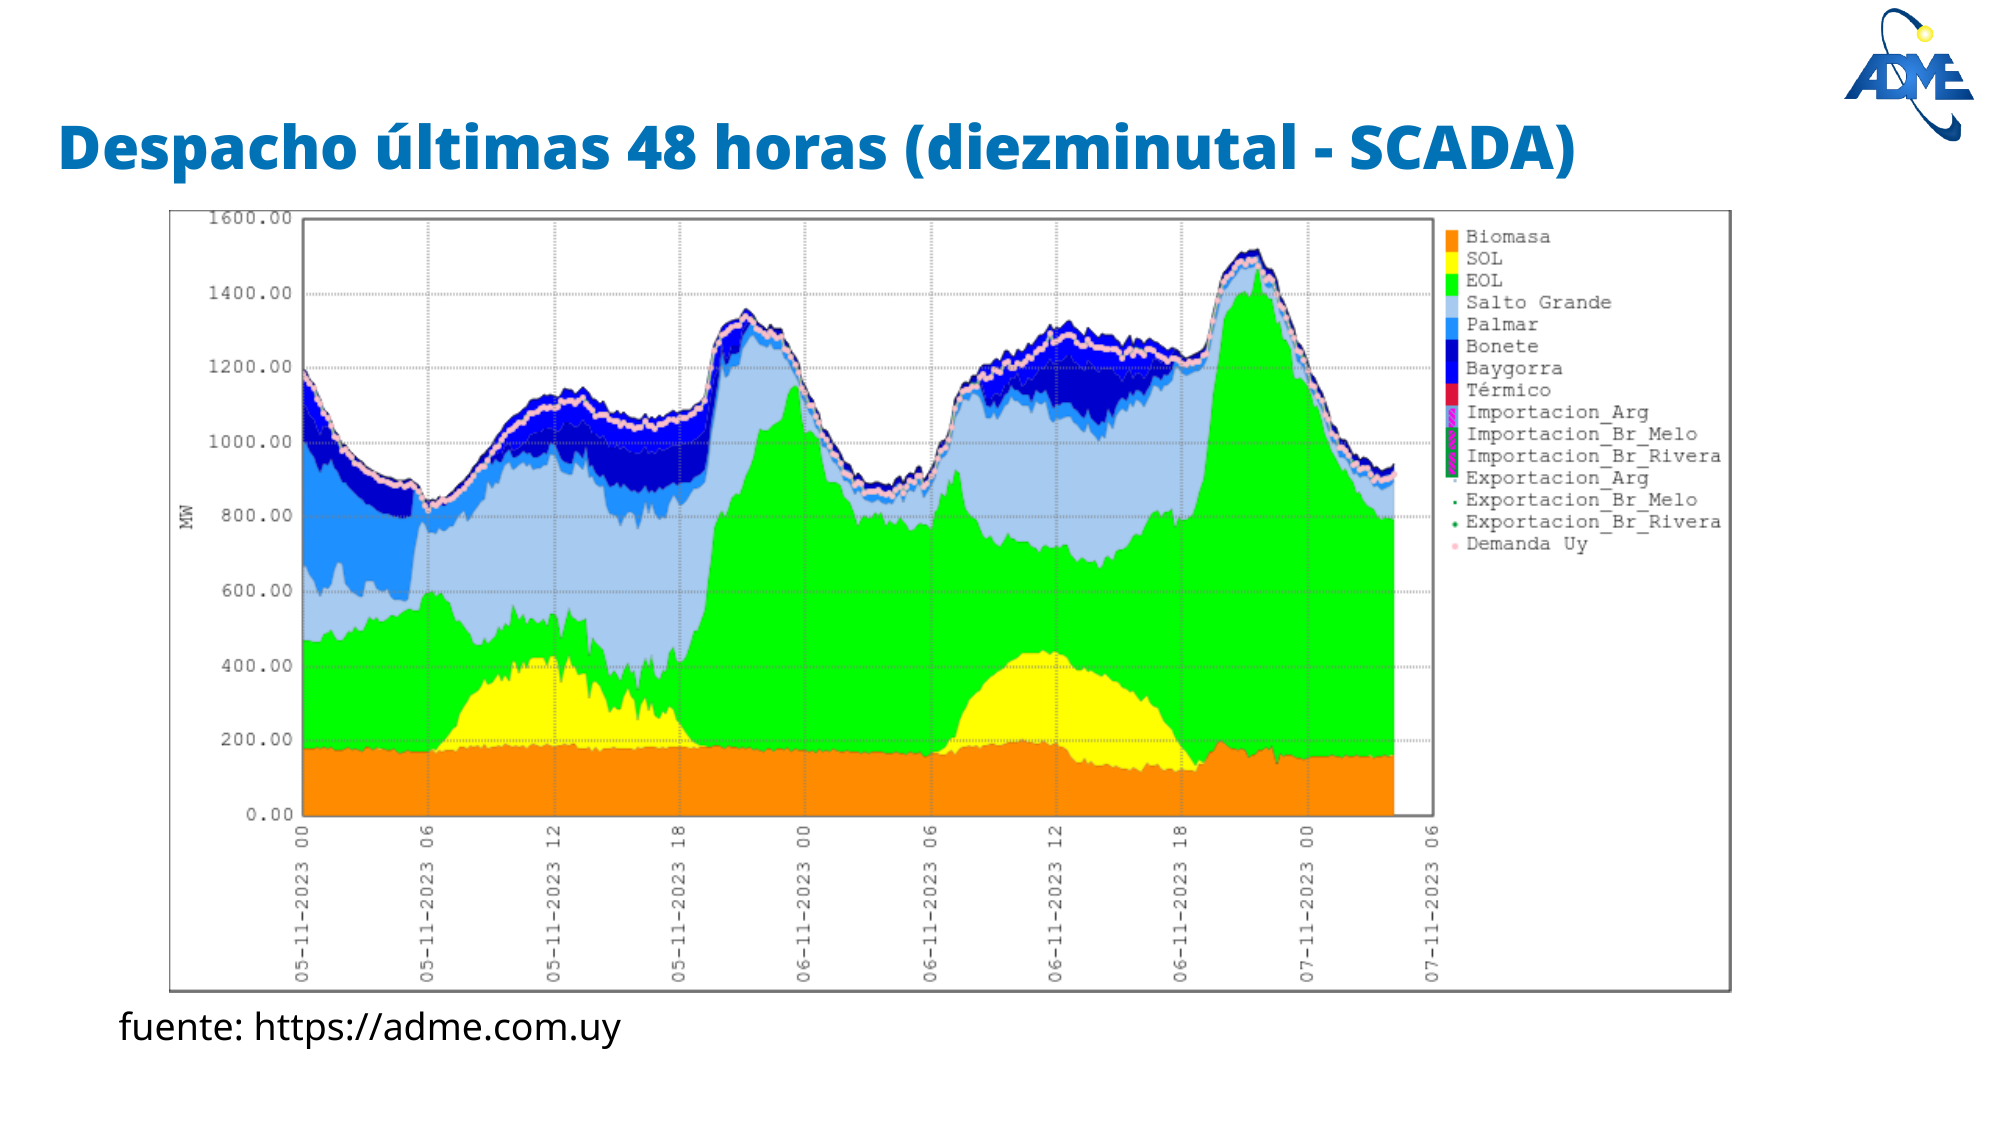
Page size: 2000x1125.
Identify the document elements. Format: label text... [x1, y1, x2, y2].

picture [169, 210, 1732, 993]
picture [1844, 8, 1978, 144]
text_box fuente: https://adme.com.uy [103, 992, 1027, 1052]
title Despacho últimas 48 horas (diezminutal - SCADA) [57, 53, 1765, 188]
